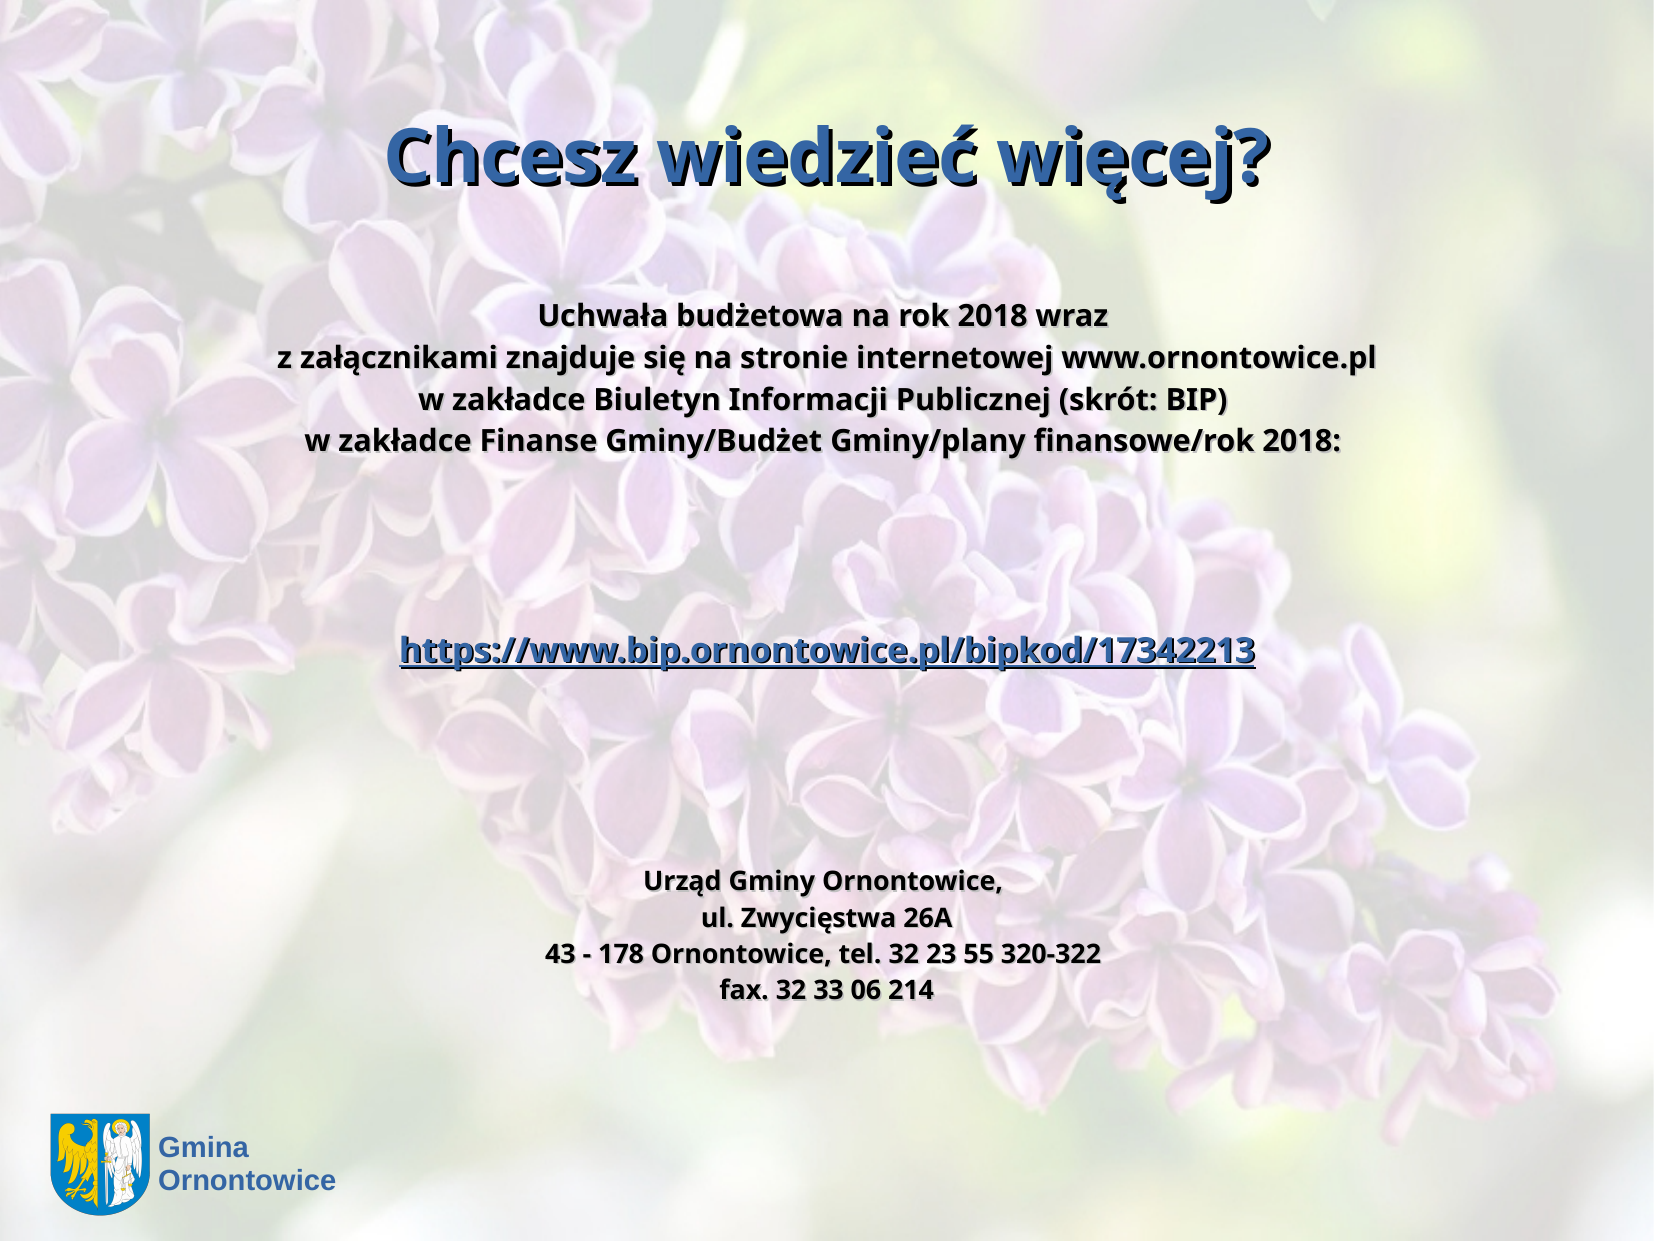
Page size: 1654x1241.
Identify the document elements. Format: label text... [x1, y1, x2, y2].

picture [0, 0, 1654, 1241]
title Chcesz wiedzieć więcej? [82, 49, 1571, 257]
list Uchwała budżetowa na rok 2018 wraz z załącznikami znajduje się na stronie internetowej www.ornontowice.pl w zakładce Biuletyn Informacji Publicznej (skrót: BIP) w zakładce Finanse Gminy/Budżet Gminy/plany finansowe/rok 2018: https://www.bip.ornontowice.pl/bipkod/17342213 Urząd Gminy Ornontowice, ul. Zwycięstwa 26A 43 - 178 Ornontowice, tel. 32 23 55 320-322 fax. 32 33 06 214 [82, 294, 1571, 1014]
